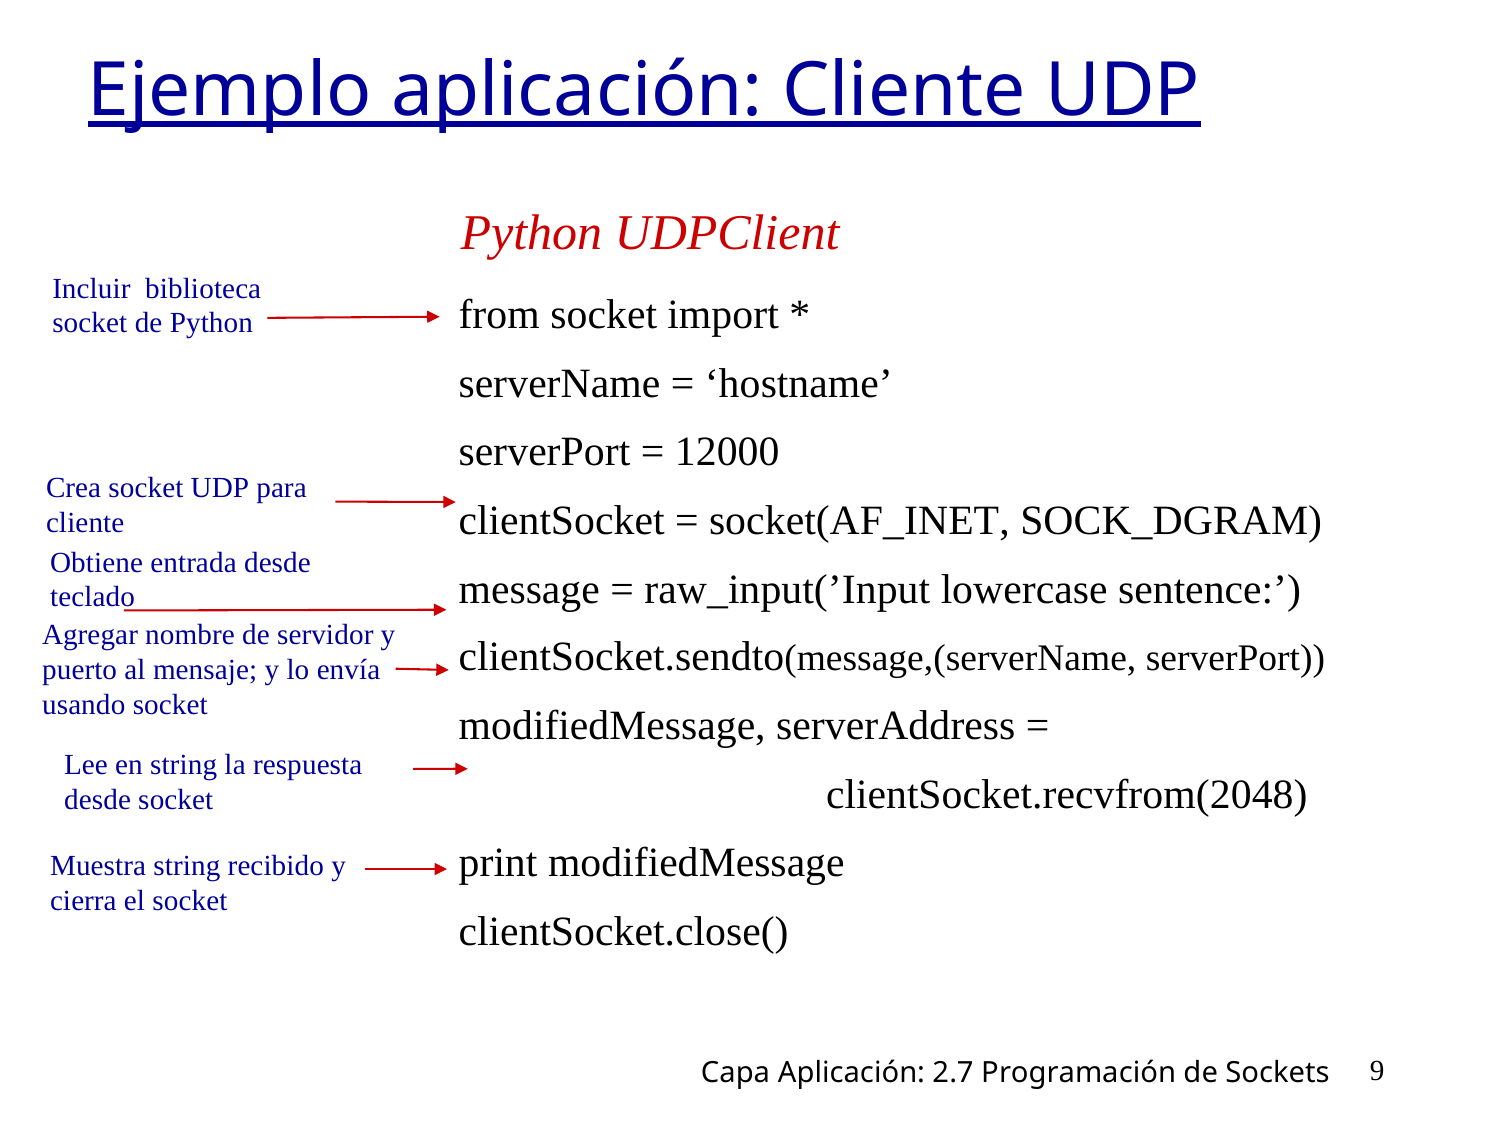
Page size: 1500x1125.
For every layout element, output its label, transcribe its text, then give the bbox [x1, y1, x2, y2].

title Ejemplo aplicación: Cliente UDP [87, 23, 1463, 150]
text_box Crea socket UDP para cliente [31, 460, 404, 547]
text_box Agregar nombre de servidor y puerto al mensaje; y lo envía usando socket [27, 607, 413, 728]
text_box Obtiene entrada desde teclado [35, 537, 334, 607]
text_box Muestra string recibido y cierra el socket [35, 838, 421, 924]
text_box Lee en string la respuesta desde socket [49, 737, 435, 824]
text_box from socket import * serverName = ‘hostname’ serverPort = 12000 clientSocket = socket(AF_INET, SOCK_DGRAM) message = raw_input(’Input lowercase sentence:’) clientSocket.sendto(message,(serverName, serverPort)) modifiedMessage, serverAddress = clientSocket.recvfrom(2048) print modifiedMessage clientSocket.close() [443, 270, 1341, 962]
text_box Python UDPClient [445, 191, 855, 268]
text_box Incluir biblioteca socket de Python [37, 263, 277, 346]
